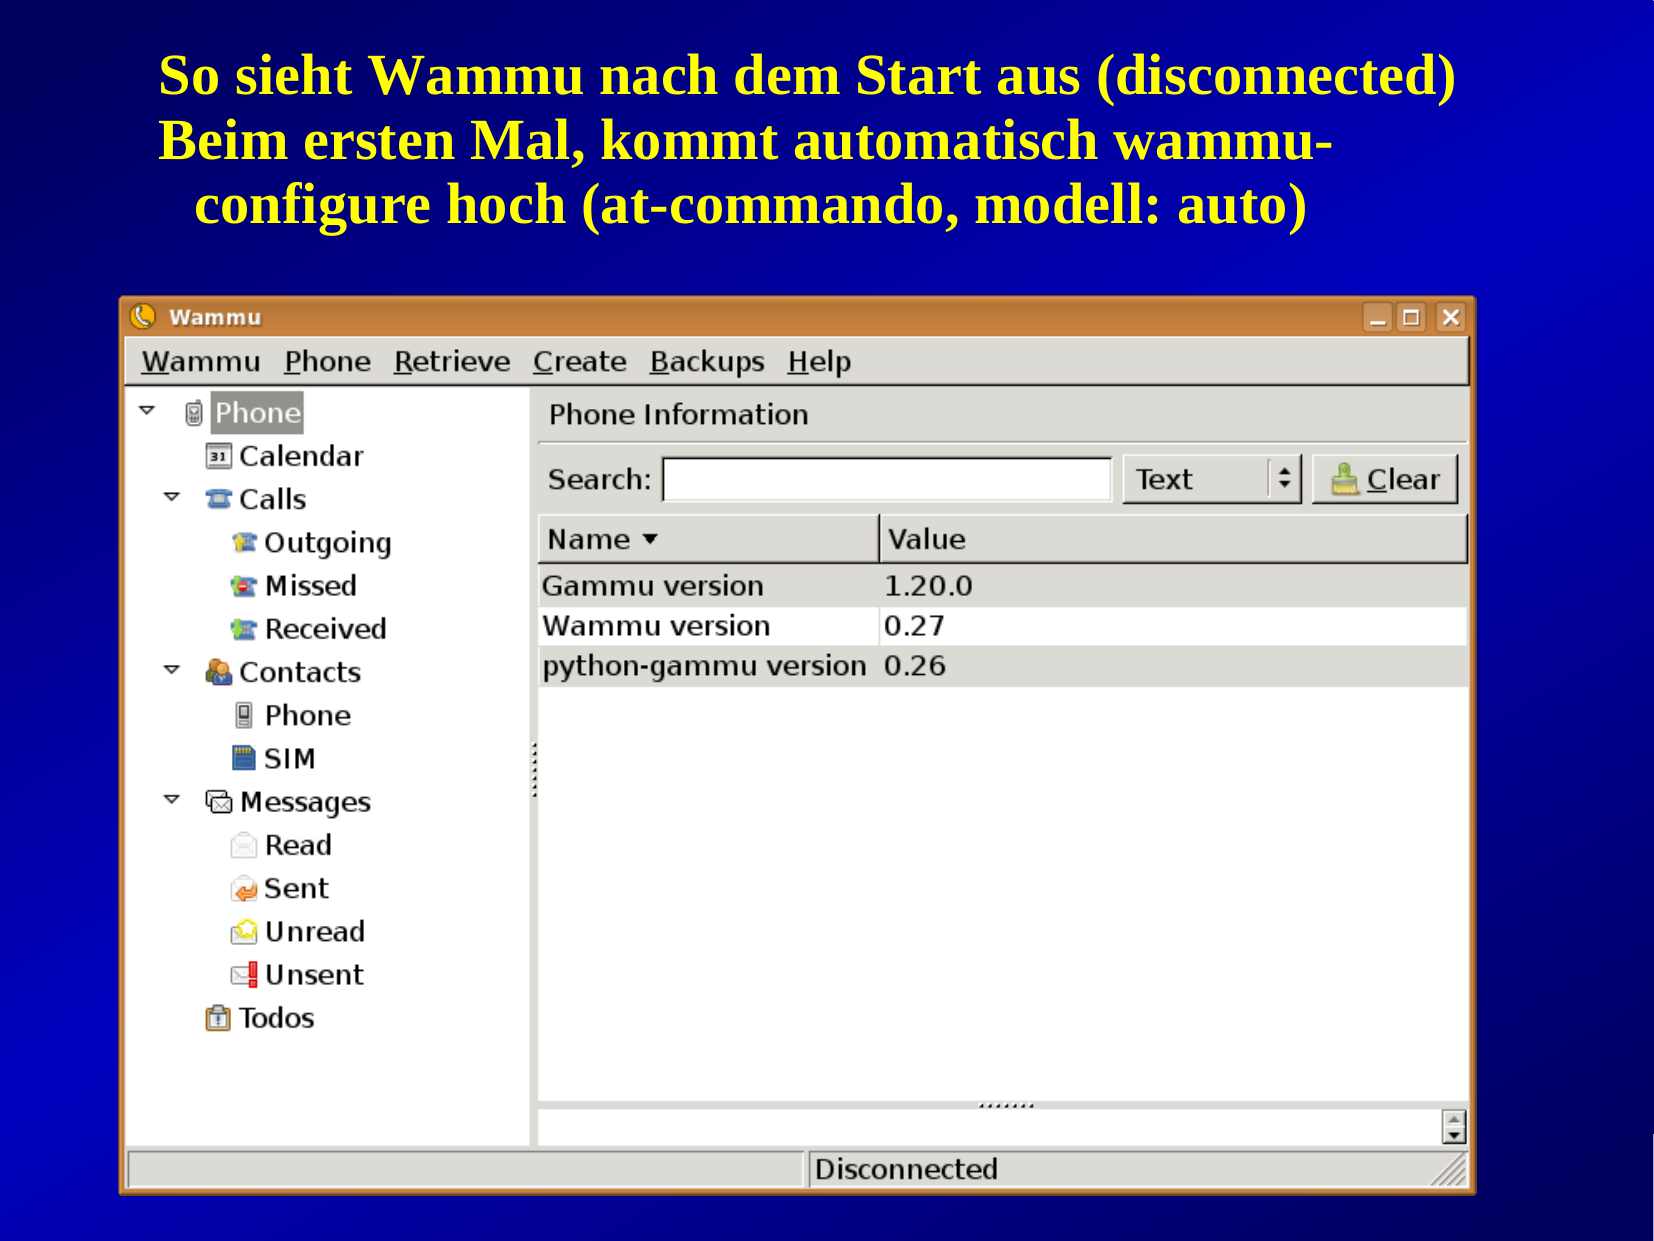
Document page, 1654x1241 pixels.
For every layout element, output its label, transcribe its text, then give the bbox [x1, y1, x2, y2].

picture [118, 295, 1477, 1196]
subtitle So sieht Wammu nach dem Start aus (disconnected) Beim ersten Mal, kommt automatisch wammu-configure hoch (at-commando, modell: auto) [123, 42, 1536, 237]
